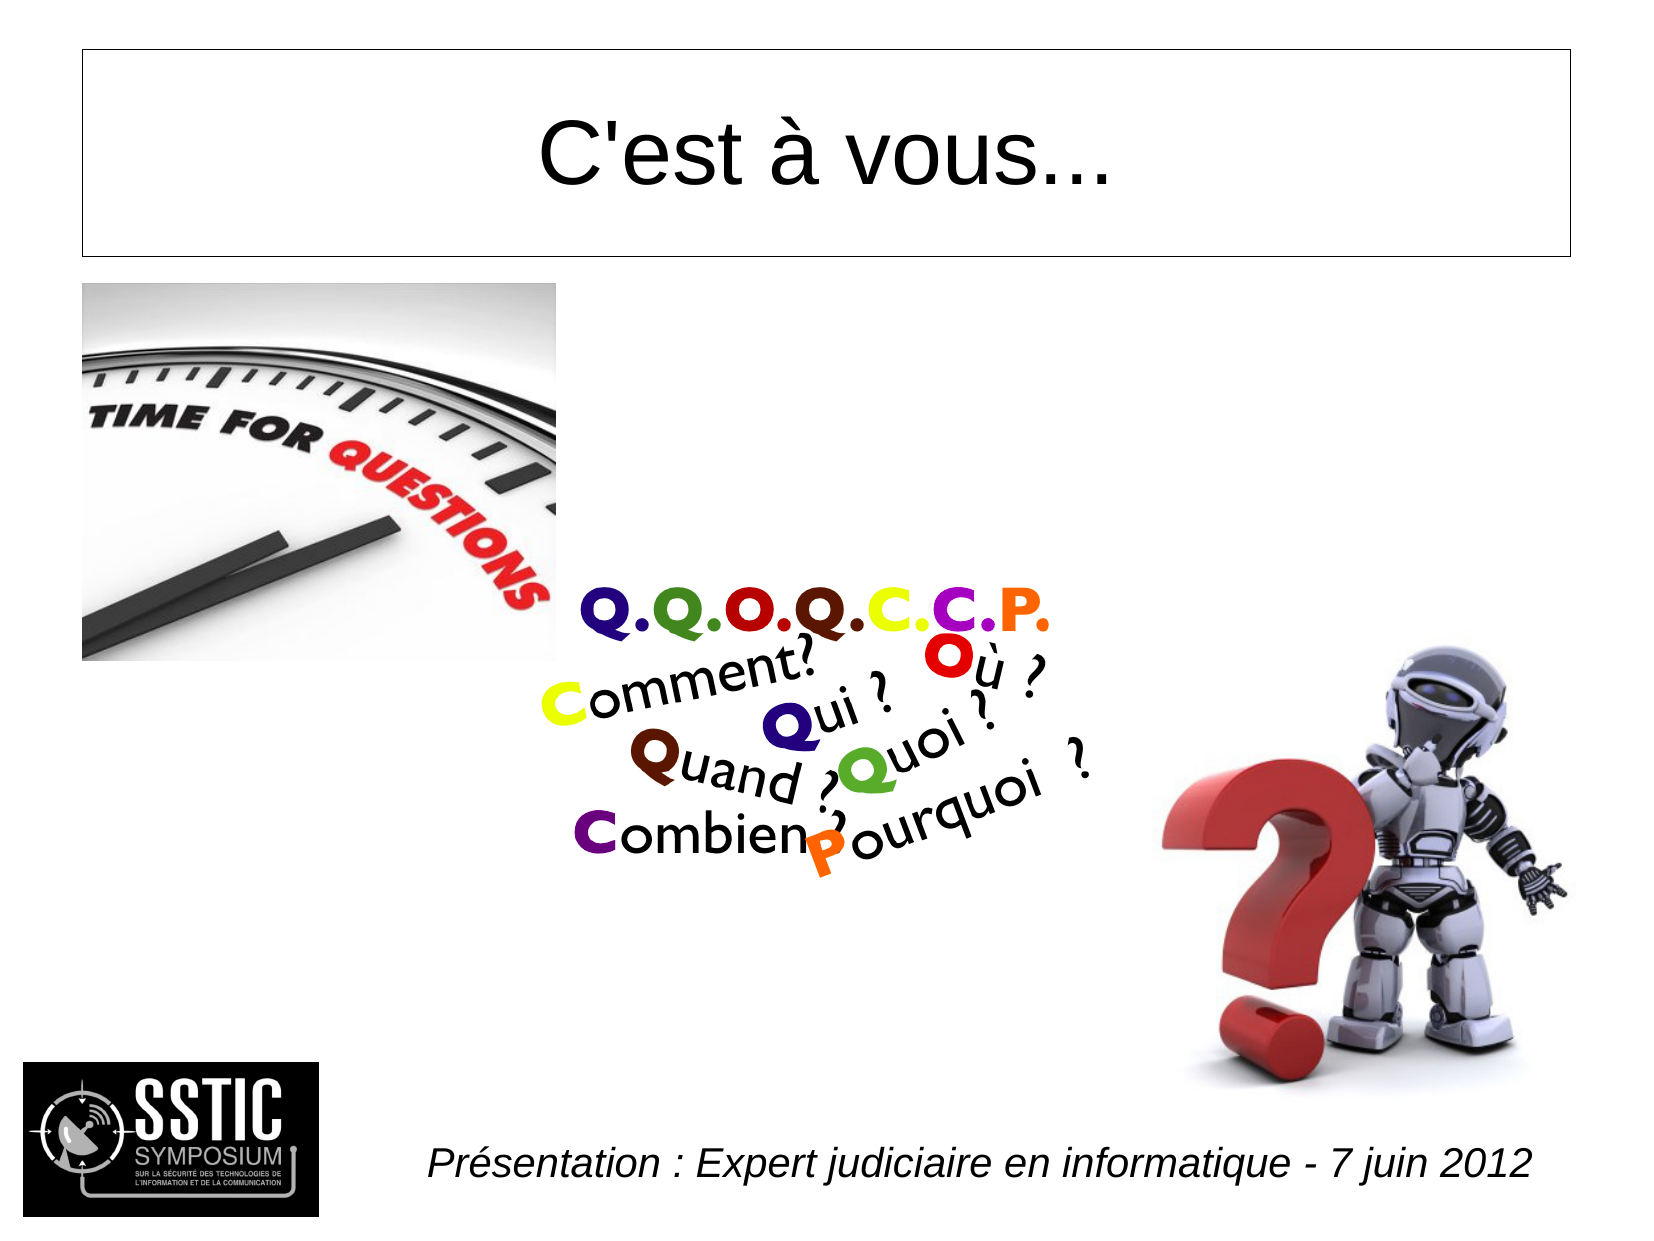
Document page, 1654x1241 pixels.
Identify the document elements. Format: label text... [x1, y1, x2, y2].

text_box Présentation : Expert judiciaire en informatique - 7 juin 2012 [377, 1110, 1583, 1217]
picture [23, 1062, 319, 1217]
picture [82, 283, 1123, 910]
title C'est à vous... [82, 49, 1571, 257]
picture [1133, 625, 1607, 1117]
